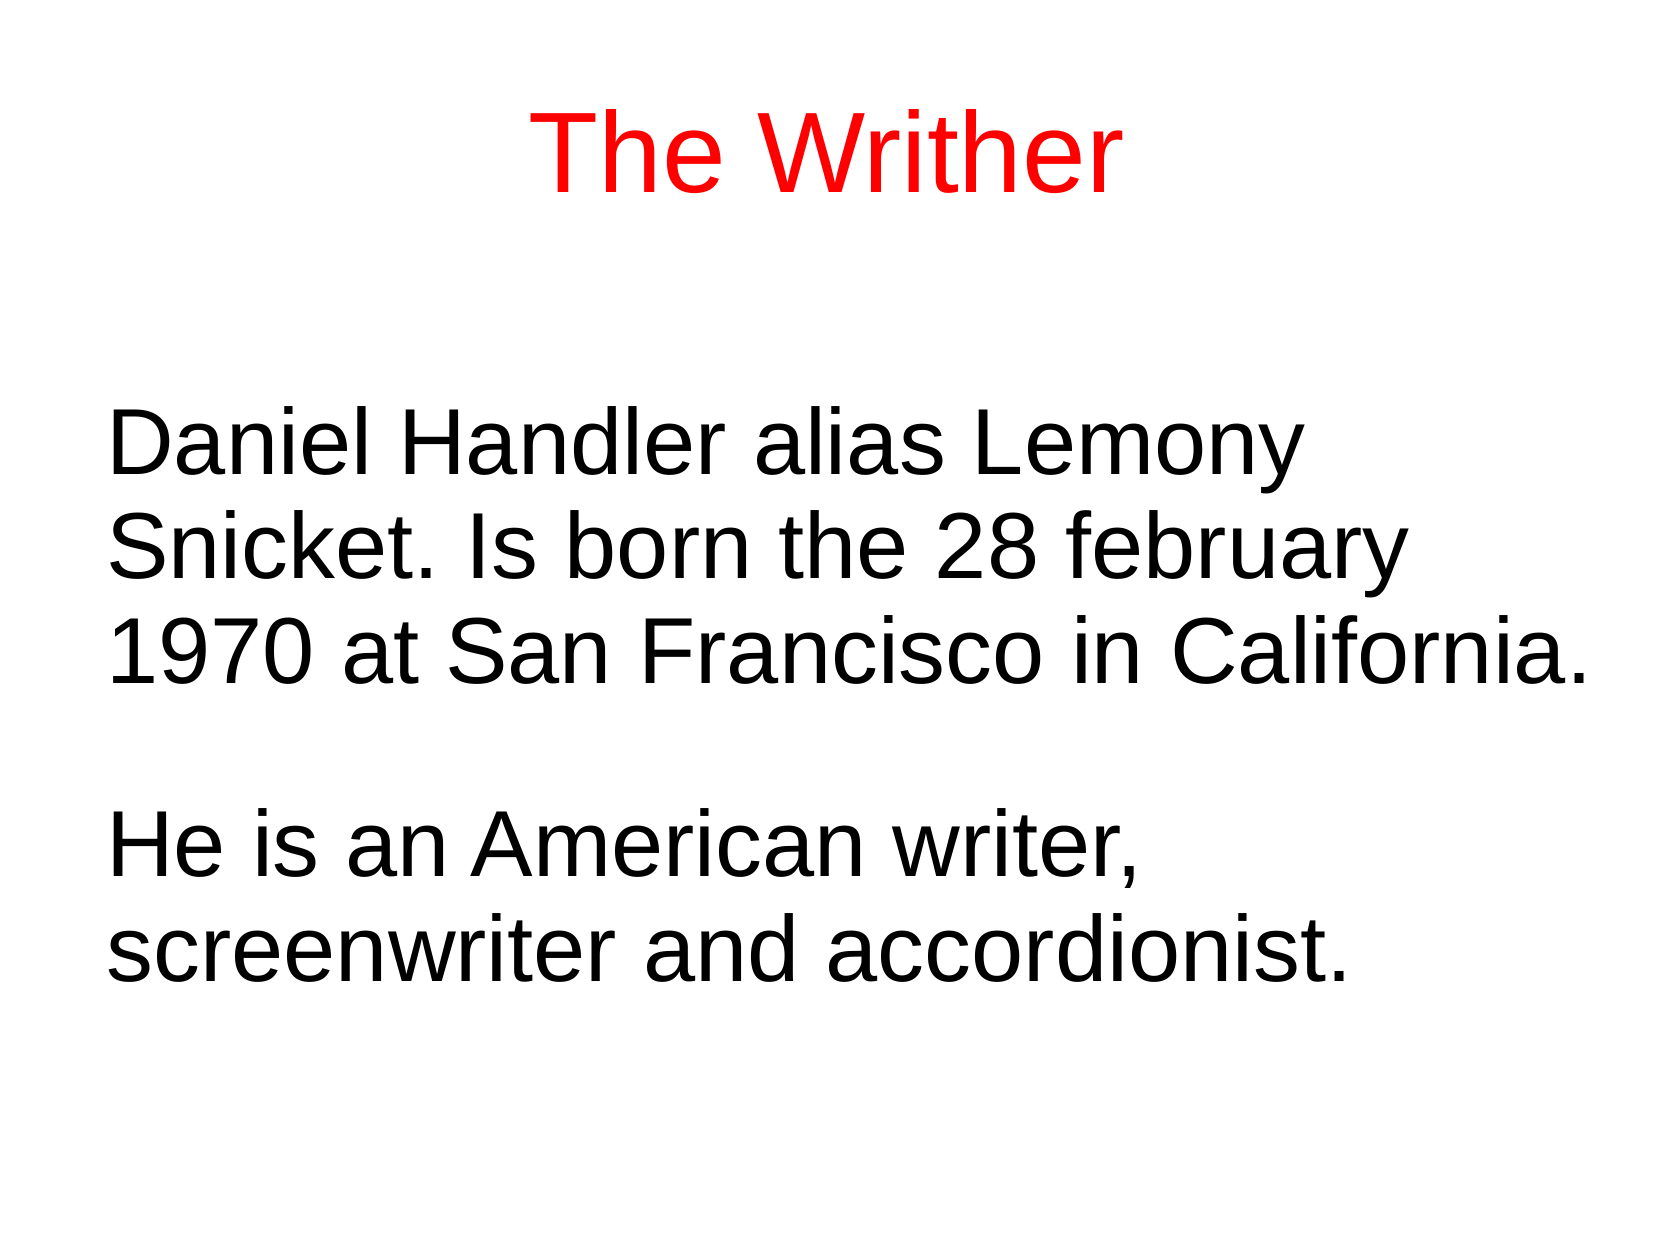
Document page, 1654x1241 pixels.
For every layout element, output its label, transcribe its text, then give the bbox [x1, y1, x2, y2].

title The Writher [82, 49, 1571, 257]
list Daniel Handler alias Lemony Snicket. Is born the 28 february 1970 at San Francisco in California. He is an American writer, screenwriter and accordionist. [106, 389, 1595, 1002]
